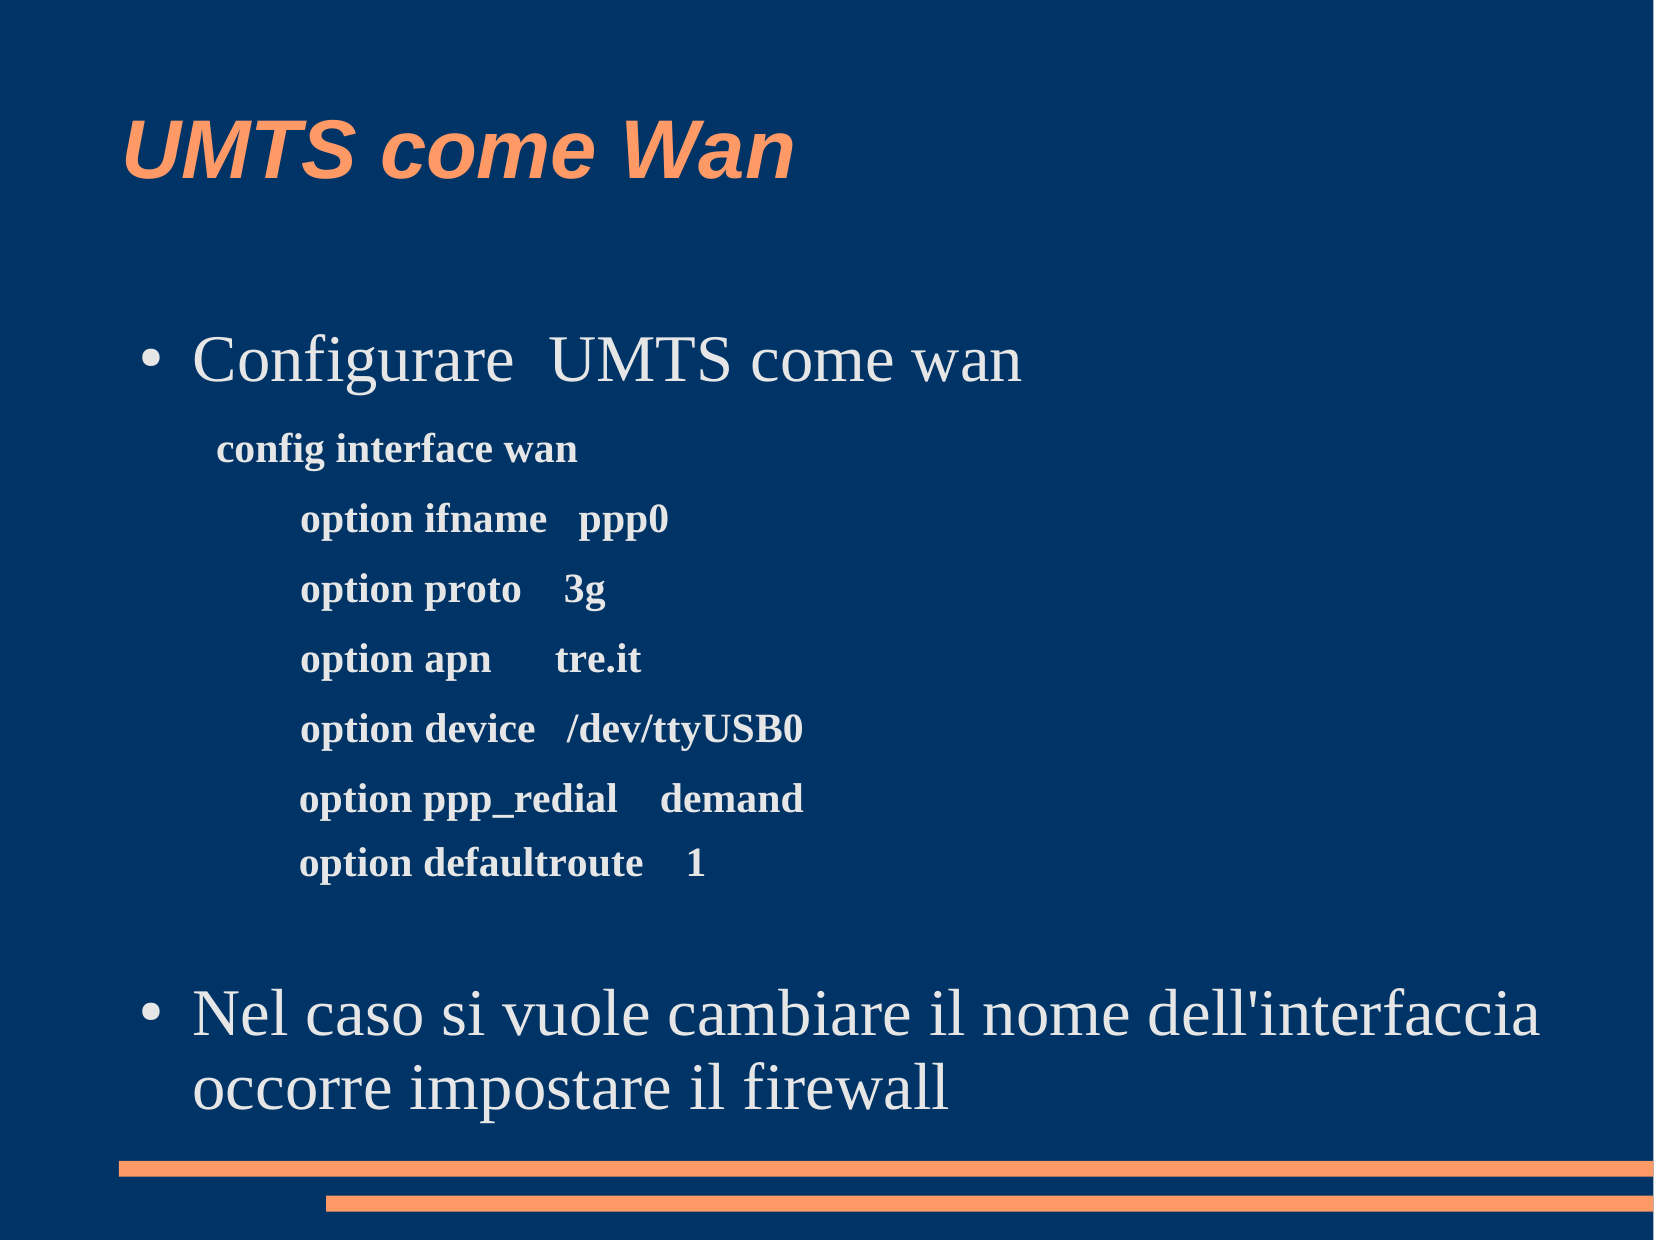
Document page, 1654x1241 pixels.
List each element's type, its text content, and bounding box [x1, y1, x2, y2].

list Configurare UMTS come wan config interface wan option ifname ppp0 option proto 3g option apn tre.it option device /dev/ttyUSB0 option ppp_redial demand option defaultroute 1 Nel caso si vuole cambiare il nome dell'interfaccia occorre impostare il firewall [121, 322, 1561, 1132]
title UMTS come Wan [121, 46, 1534, 254]
